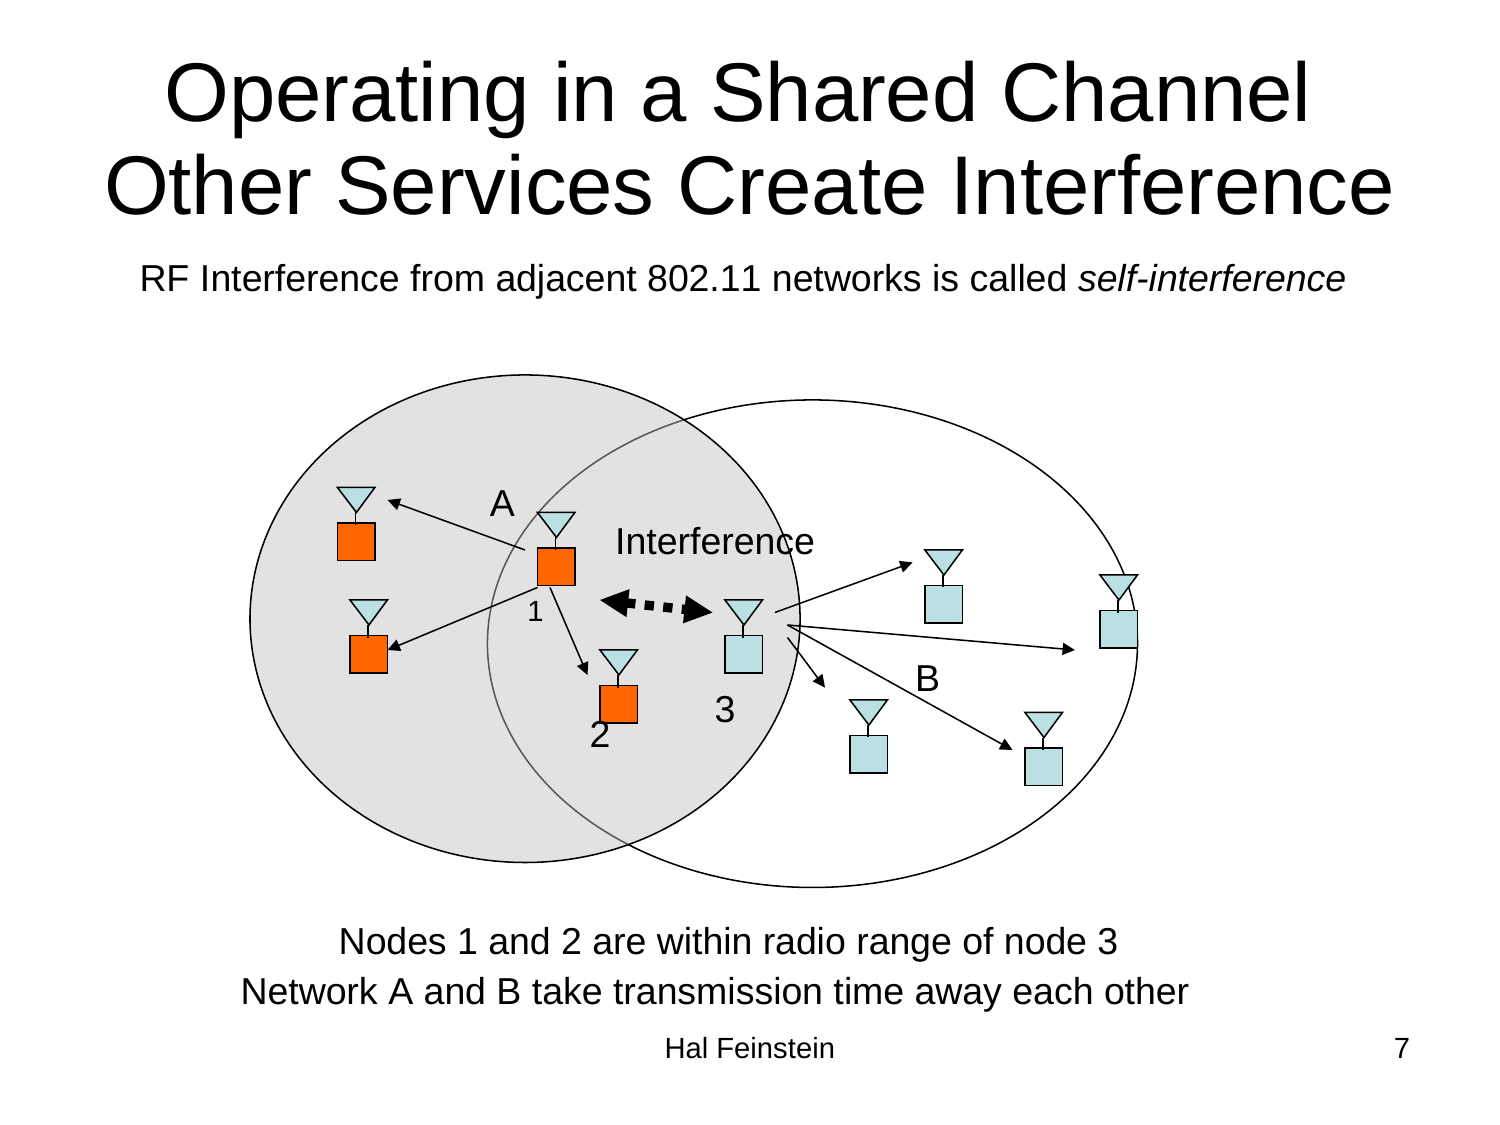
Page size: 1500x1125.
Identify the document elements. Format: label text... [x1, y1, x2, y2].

text_box 1 [512, 587, 559, 636]
text_box 2 [574, 706, 626, 764]
text_box 3 [699, 680, 751, 739]
text_box A [474, 474, 531, 533]
title Operating in a Shared Channel Other Services Create Interference [75, 31, 1426, 247]
text_box Nodes 1 and 2 are within radio range of node 3 [313, 912, 1134, 970]
text_box [249, 374, 1138, 888]
text_box RF Interference from adjacent 802.11 networks is called self-interference [124, 249, 1362, 308]
text_box 1 [512, 587, 534, 596]
text_box Interference [600, 512, 830, 570]
text_box Network A and B take transmission time away each other [225, 962, 1205, 1020]
text_box B [900, 689, 933, 708]
text_box B [900, 650, 955, 708]
